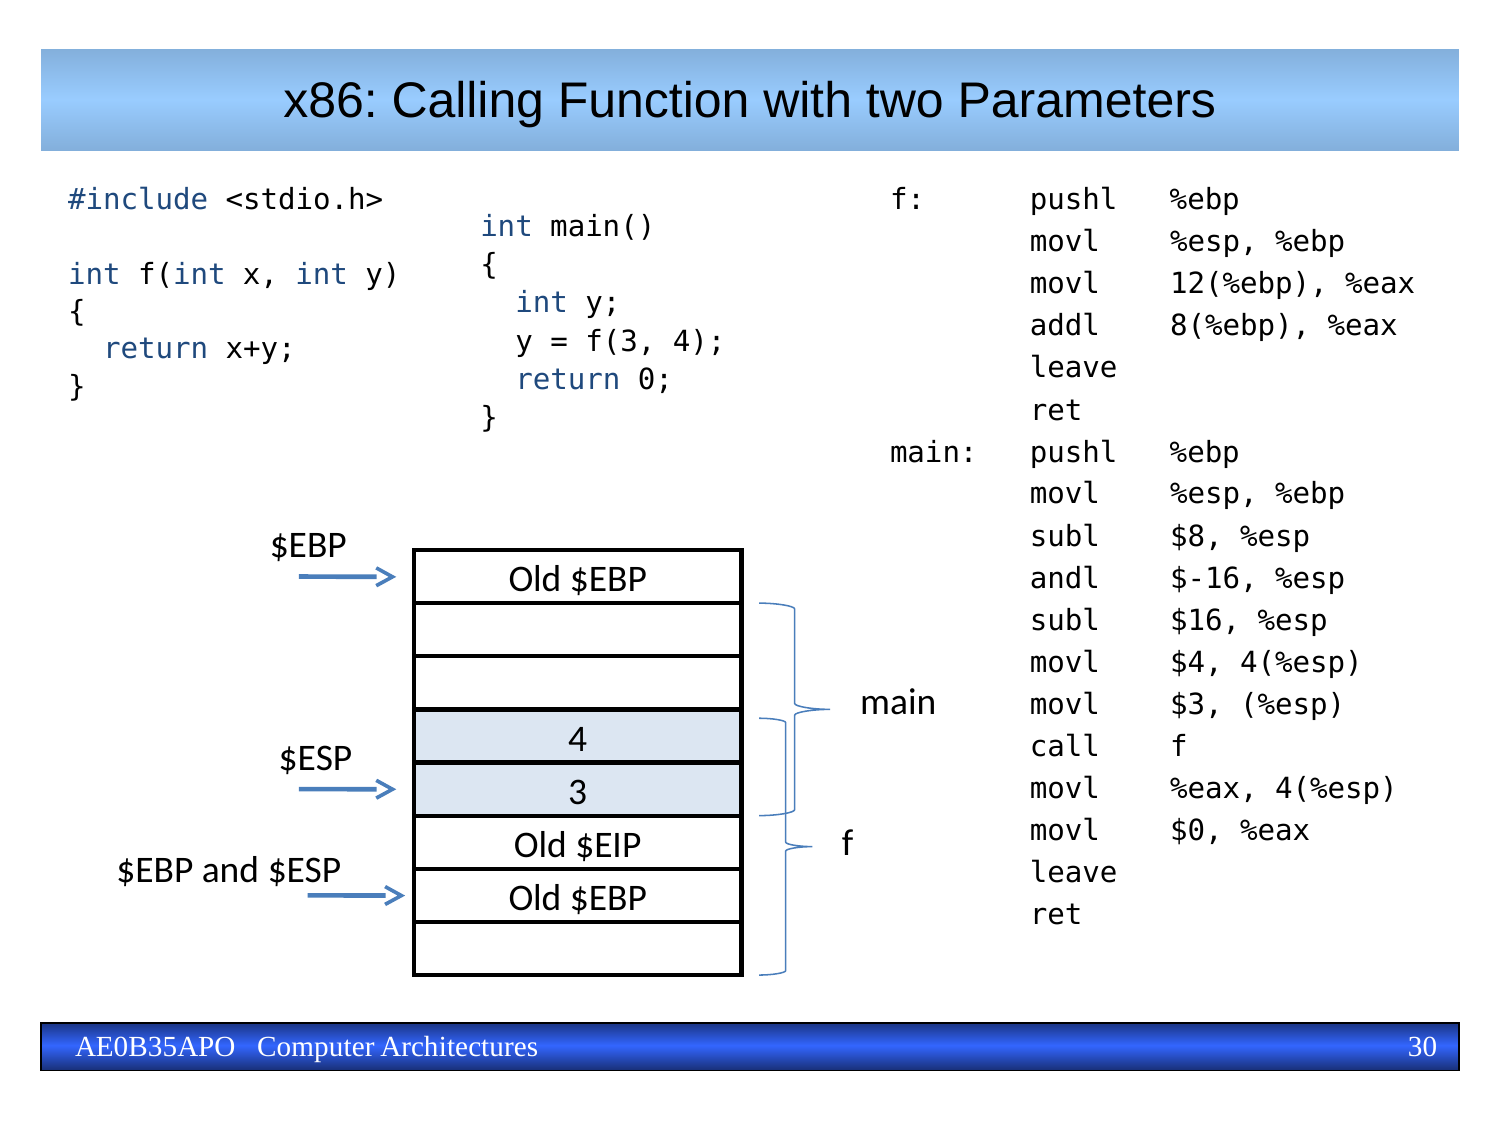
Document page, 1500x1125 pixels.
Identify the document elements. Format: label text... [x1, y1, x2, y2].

text_box Old $EBP [413, 550, 742, 601]
list f: pushl %ebp movl %esp, %ebp movl 12(%ebp), %eax addl 8(%ebp), %eax leave ret main: pushl %ebp movl %esp, %ebp subl $8, %esp andl $-16, %esp subl $16, %esp movl $4, 4(%esp) movl $3, (%esp) call f movl %eax, 4(%esp) movl $0, %eax leave ret [874, 174, 1450, 1000]
text_box Old $EIP [413, 815, 742, 869]
text_box f [827, 810, 869, 872]
list #include <stdio.h> int f(int x, int y) { return x+y; } [50, 174, 475, 438]
text_box $EBP and $ESP [101, 837, 357, 898]
text_box $EBP [255, 512, 362, 573]
text_box 3 [413, 762, 742, 815]
text_box Old $EBP [413, 869, 742, 920]
text_box $ESP [263, 724, 368, 786]
text_box 4 [413, 709, 742, 762]
list int main() { int y; y = f(3, 4); return 0; } [462, 200, 888, 475]
text_box main [845, 669, 952, 731]
title x86: Calling Function with two Parameters [41, 49, 1459, 151]
